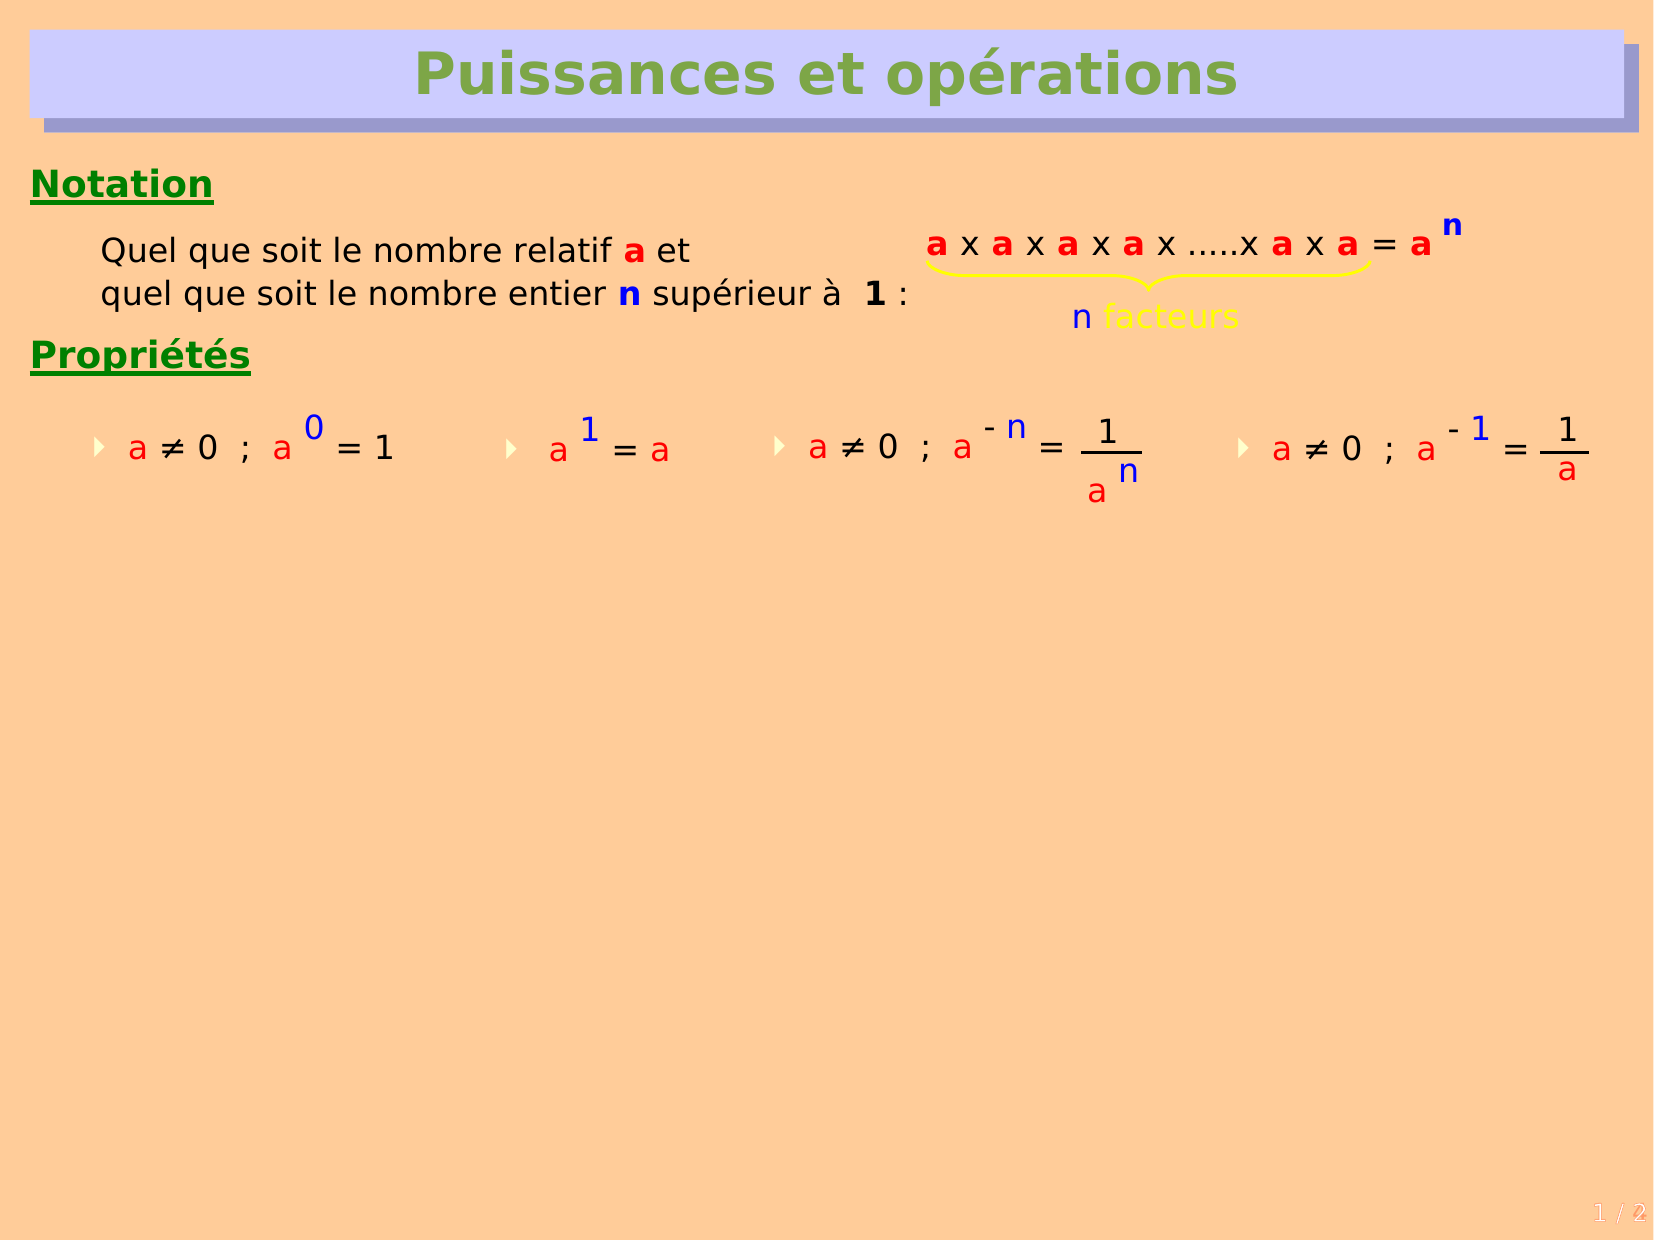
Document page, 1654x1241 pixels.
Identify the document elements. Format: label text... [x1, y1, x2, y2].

text_box 1 a [1554, 454, 1582, 489]
text_box  a ≠ 0 ; a - 1 = [1229, 410, 1540, 471]
text_box  a ≠ 0 ; a 0 = 1 [86, 408, 403, 470]
text_box Propriétés [29, 333, 252, 378]
title Puissances et opérations [29, 29, 1625, 119]
text_box Quel que soit le nombre relatif a et [100, 224, 691, 274]
text_box 1 / 2 [1591, 1198, 1649, 1235]
text_box  a ≠ 0 ; a - n = [765, 408, 1076, 469]
text_box quel que soit le nombre entier n supérieur à 1 : [100, 274, 910, 314]
text_box Notation [29, 162, 215, 207]
text_box  a 1 = a [496, 410, 670, 472]
text_box 1 a n [1087, 454, 1140, 511]
text_box n facteurs [1071, 297, 1241, 337]
text_box 1 a [1554, 410, 1582, 451]
text_box 1 a n [1087, 412, 1140, 451]
text_box a x a x a x a x .....x a x a = a n [925, 207, 1472, 264]
